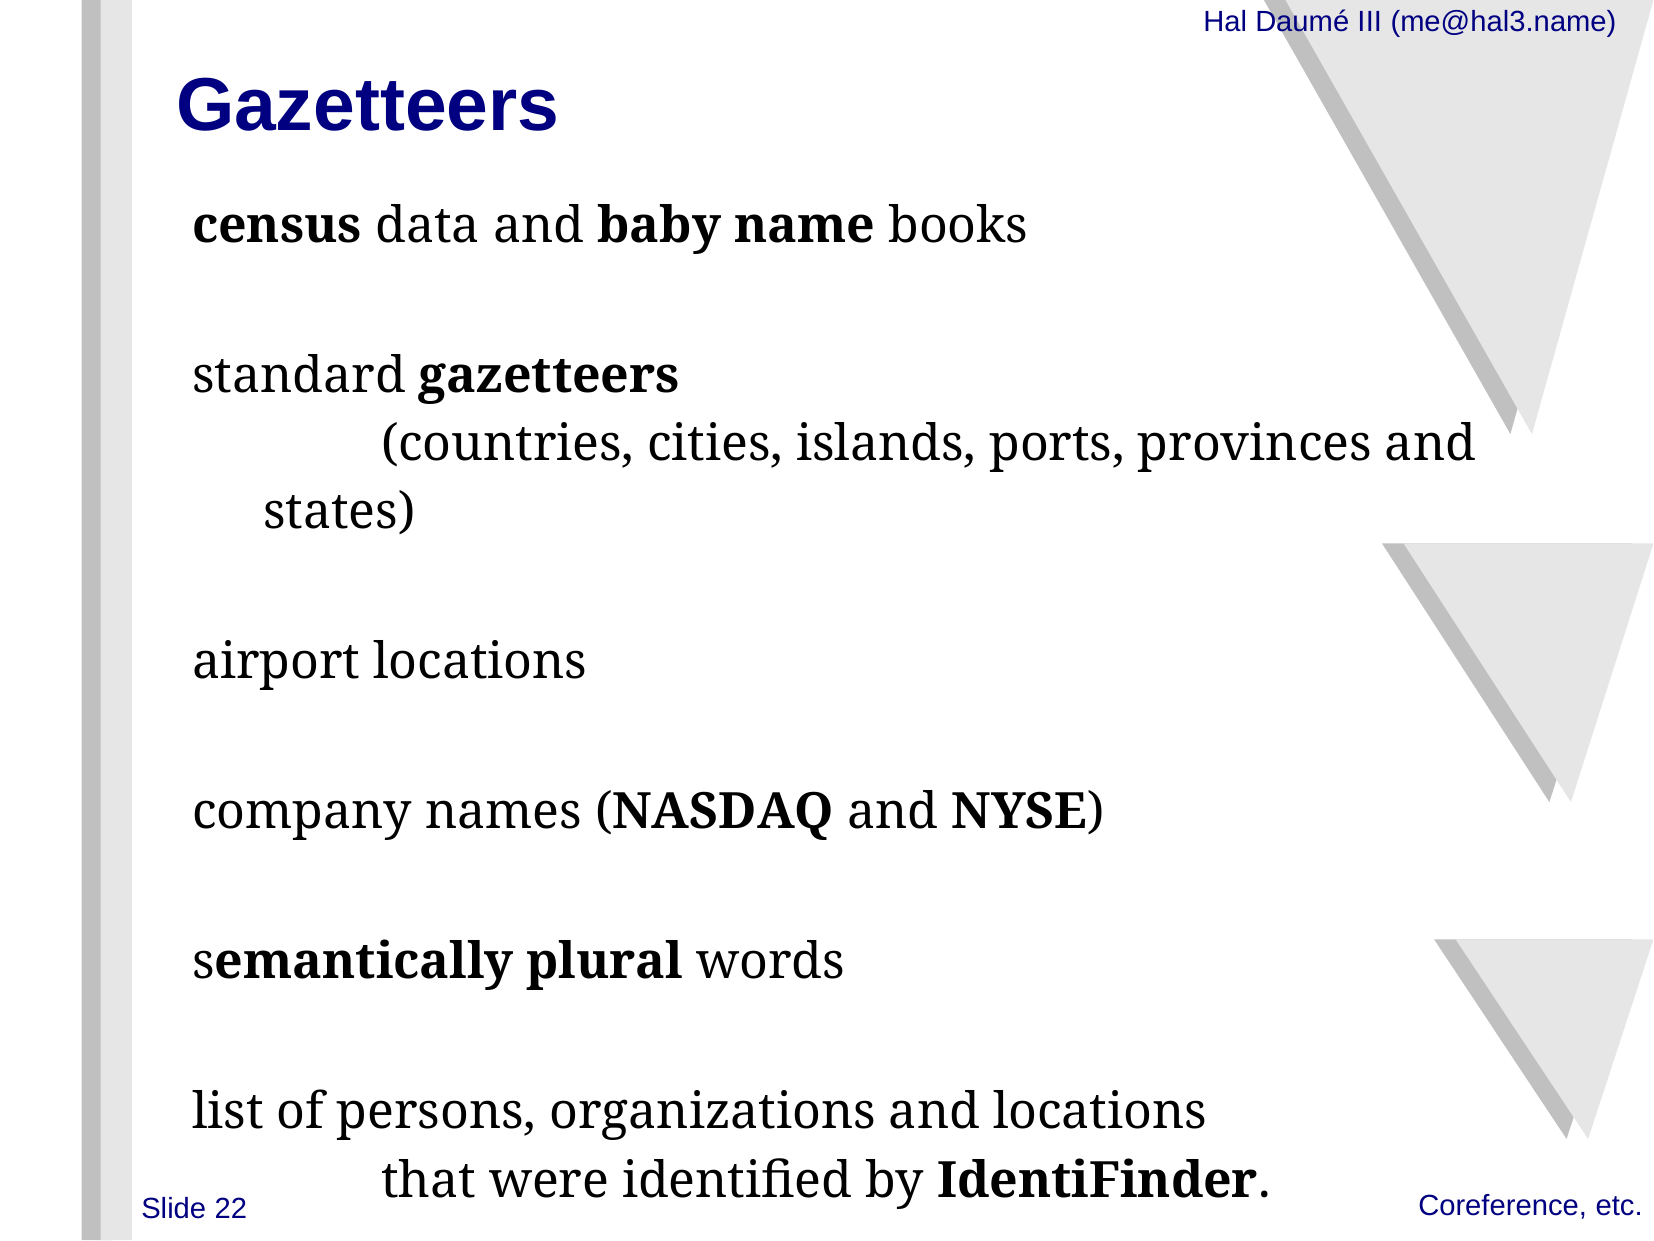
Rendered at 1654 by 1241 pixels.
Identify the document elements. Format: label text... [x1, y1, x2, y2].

title Gazetteers [176, 44, 1509, 166]
list census data and baby name books standard gazetteers (countries, cities, islands, ports, provinces and states) airport locations company names (NASDAQ and NYSE) semantically plural words list of persons, organizations and locations that were identified by IdentiFinder. [180, 188, 1512, 1127]
